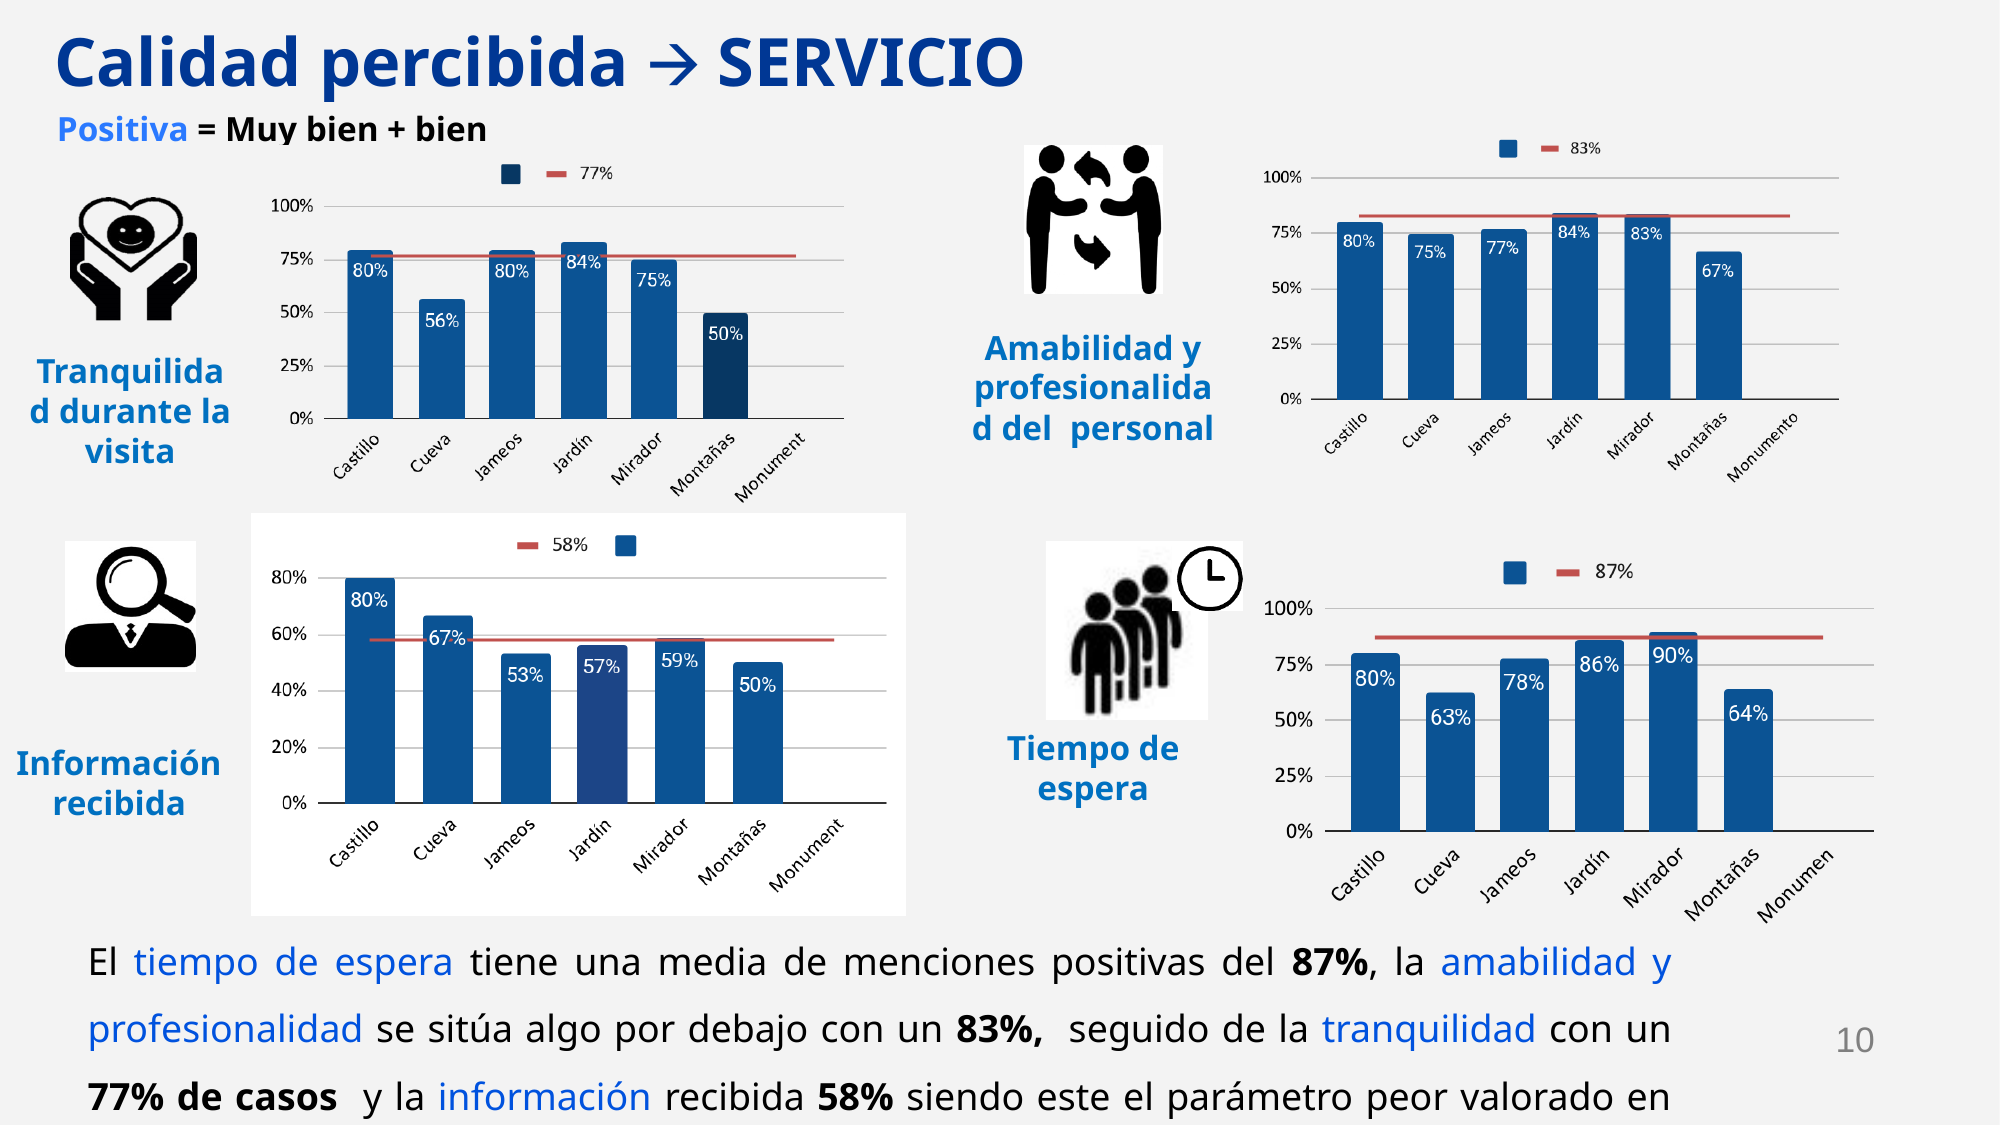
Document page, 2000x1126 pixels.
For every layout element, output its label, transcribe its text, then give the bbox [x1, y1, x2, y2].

text_box Tranquilidad durante la visita [11, 342, 250, 479]
picture [65, 541, 196, 672]
picture [54, 193, 207, 325]
text_box Calidad percibida 🡪 SERVICIO [54, 0, 1374, 120]
picture [1243, 119, 1857, 499]
text_box Amabilidad y profesionalidad del personal [951, 319, 1235, 456]
text_box Tiempo de espera [964, 719, 1222, 816]
slide_number <number> [1687, 1008, 1894, 1069]
picture [1024, 145, 1163, 294]
picture [251, 145, 906, 900]
picture [1045, 541, 1893, 945]
text_box El tiempo de espera tiene una media de menciones positivas del 87%, la amabilidad y profesionalidad se sitúa algo por debajo con un 83%, seguido de la tranquilidad con un 77% de casos y la información recibida 58% siendo este el parámetro peor valorado en su conjunto. [72, 900, 1687, 1126]
text_box Información recibida [0, 734, 250, 831]
text_box Positiva = Muy bien + bien [56, 100, 1123, 157]
